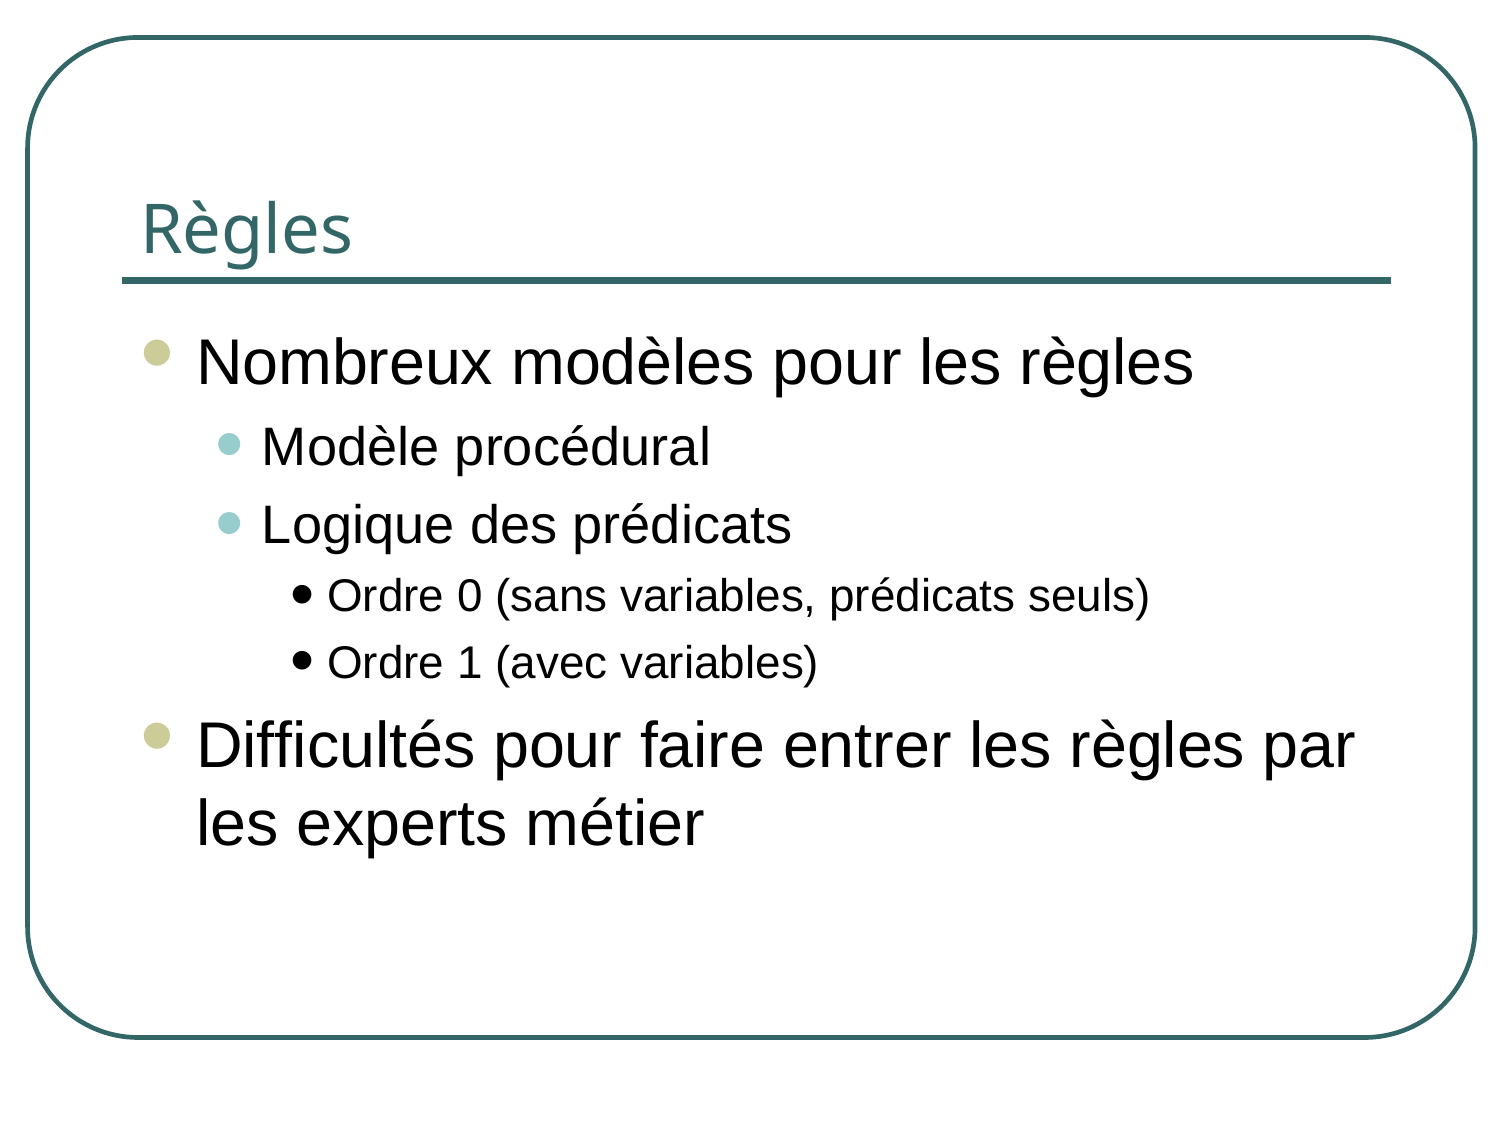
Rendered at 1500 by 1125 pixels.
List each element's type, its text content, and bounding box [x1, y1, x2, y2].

title Règles [125, 87, 1388, 275]
list Nombreux modèles pour les règles Modèle procédural Logique des prédicats Ordre 0 (sans variables, prédicats seuls) Ordre 1 (avec variables) Difficultés pour faire entrer les règles par les experts métier [125, 312, 1388, 976]
